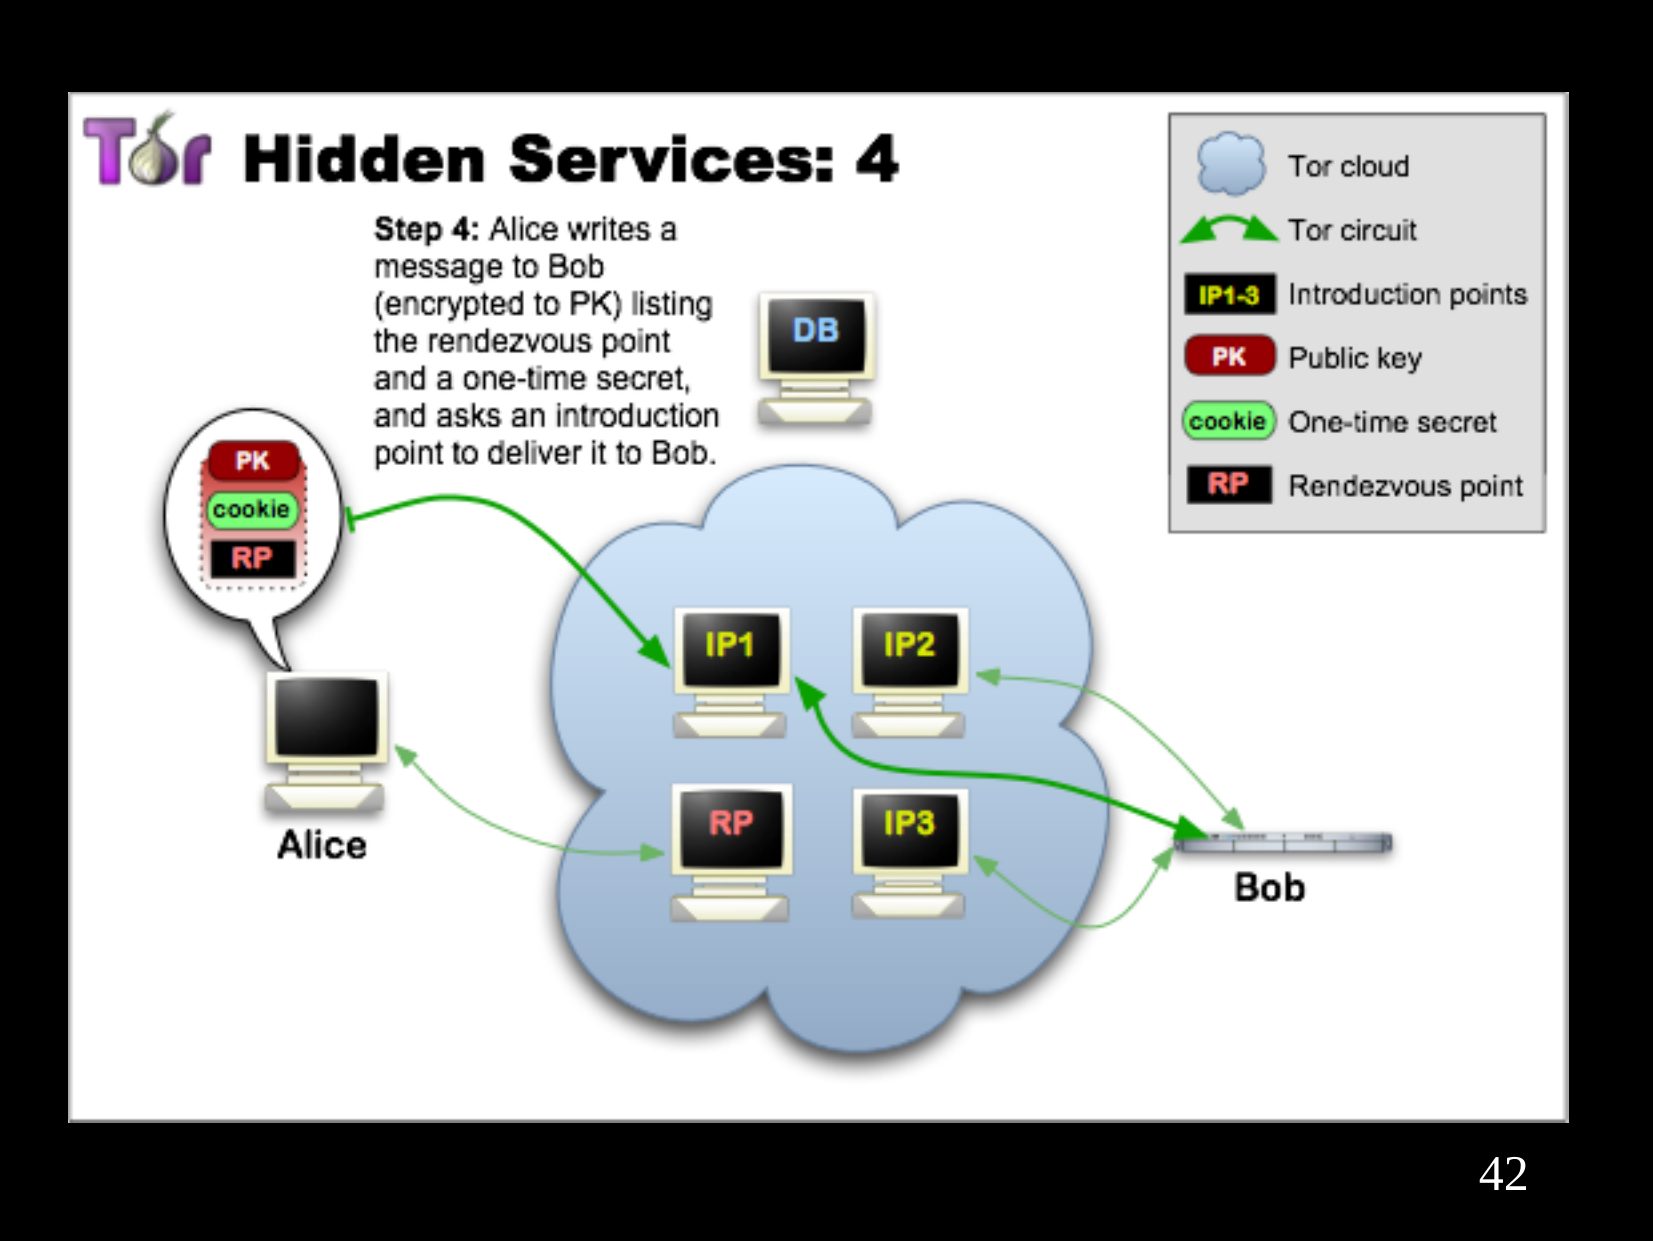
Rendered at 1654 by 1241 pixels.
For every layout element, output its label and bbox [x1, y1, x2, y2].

picture [68, 92, 1569, 1123]
